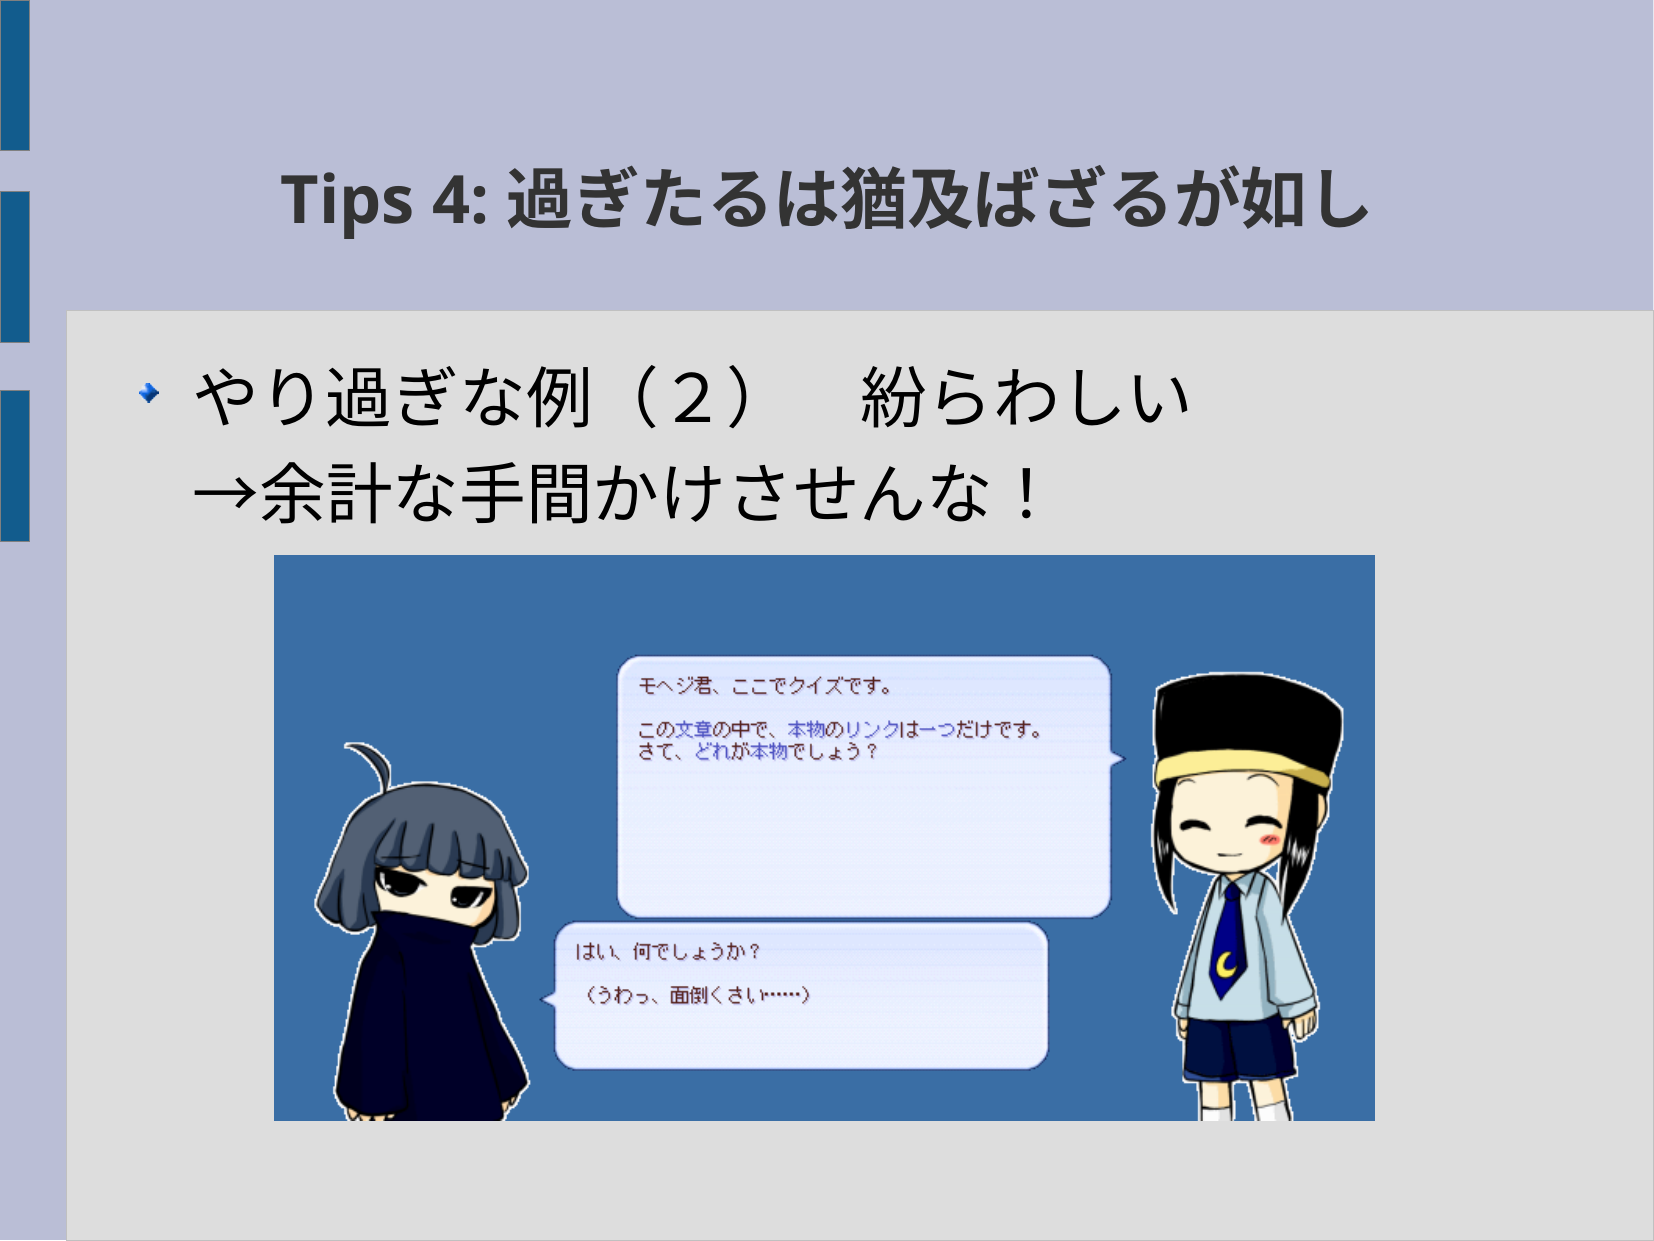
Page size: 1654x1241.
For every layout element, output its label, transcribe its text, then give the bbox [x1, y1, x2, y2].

list やり過ぎな例（２） 紛らわしい →余計な手間かけさせんな！ [121, 344, 1534, 1127]
title Tips 4: 過ぎたるは猶及ばざるが如し [121, 91, 1534, 299]
picture [274, 555, 1375, 1121]
